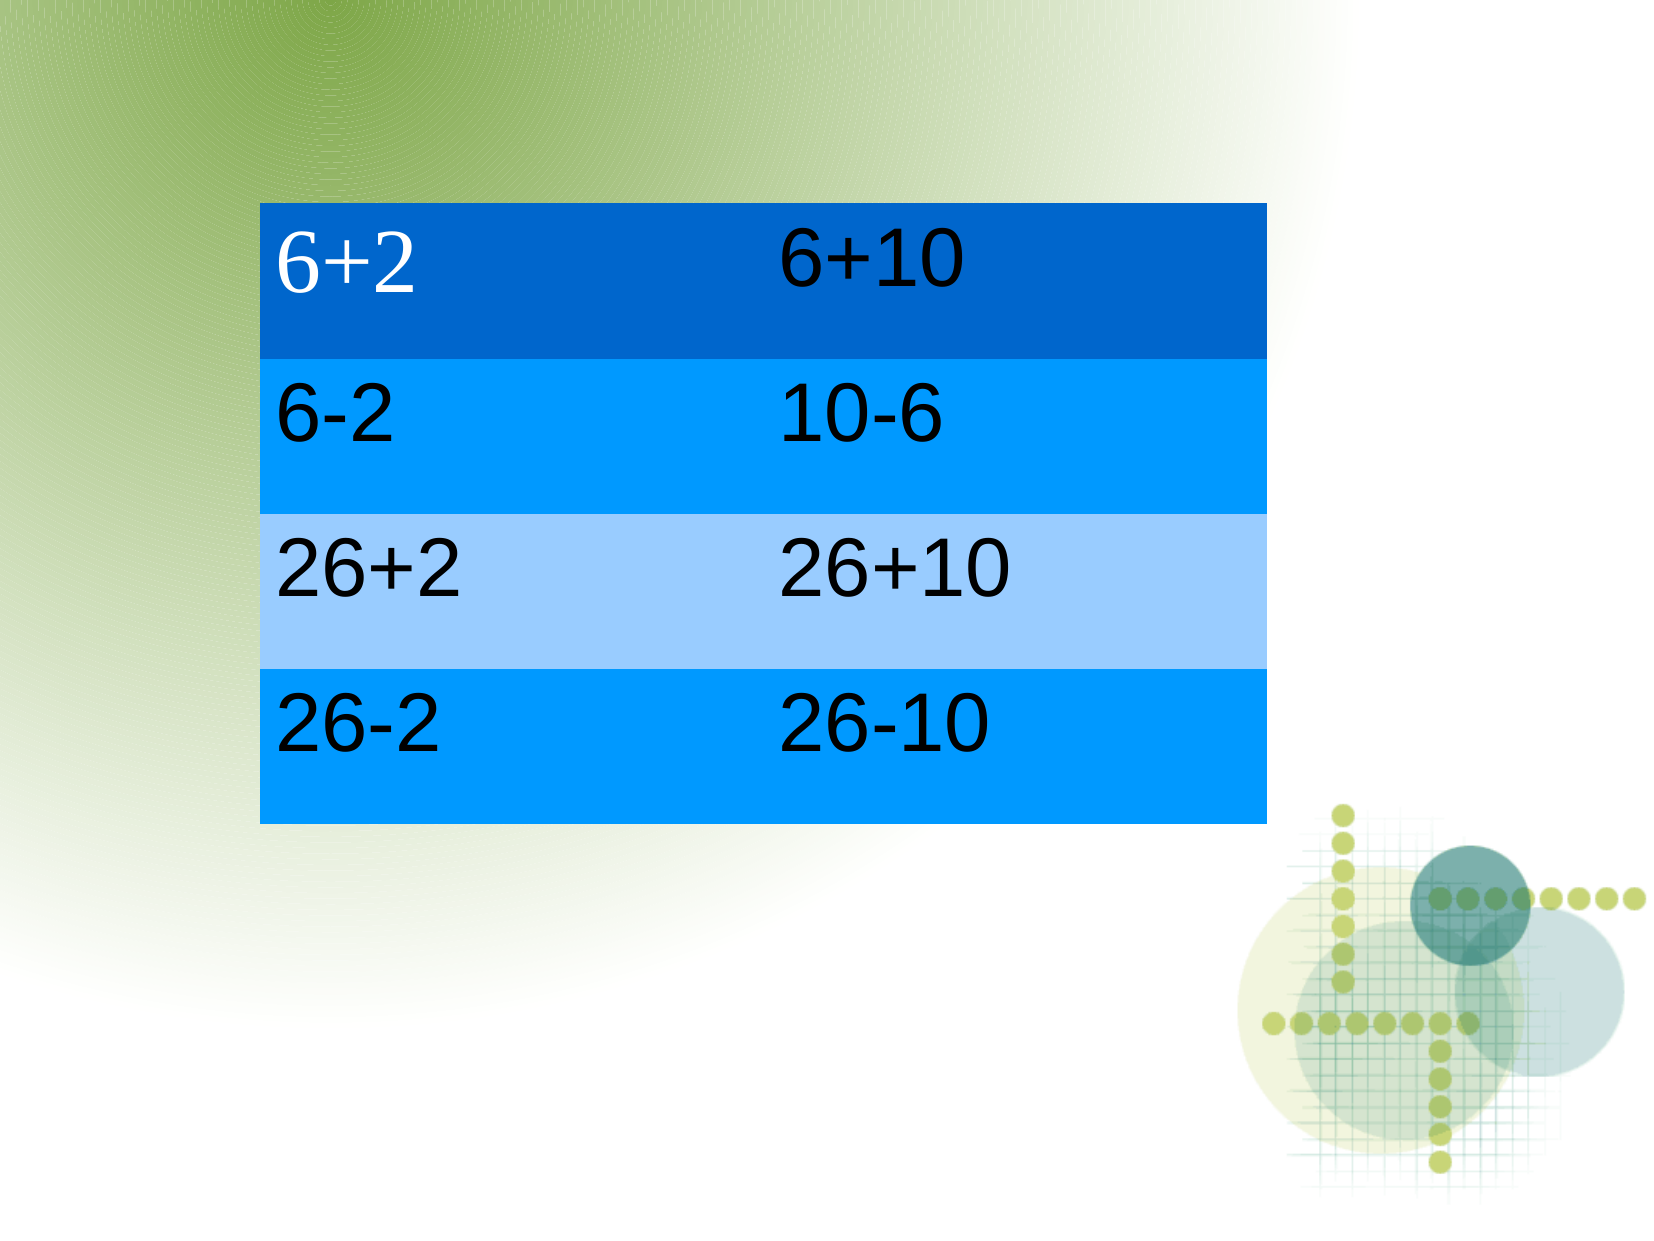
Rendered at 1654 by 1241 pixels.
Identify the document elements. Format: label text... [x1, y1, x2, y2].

list [178, 161, 1570, 943]
table_cell 6-2 [260, 359, 764, 514]
table_cell 26+2 [260, 514, 764, 669]
table_cell 10-6 [764, 359, 1267, 514]
table_cell 26+10 [764, 514, 1267, 669]
table_header 6+10 [764, 203, 1267, 359]
table_cell 26-10 [764, 669, 1267, 824]
picture [1224, 792, 1654, 1211]
table_cell 26-2 [260, 669, 764, 824]
table_header 6+2 [260, 203, 764, 359]
